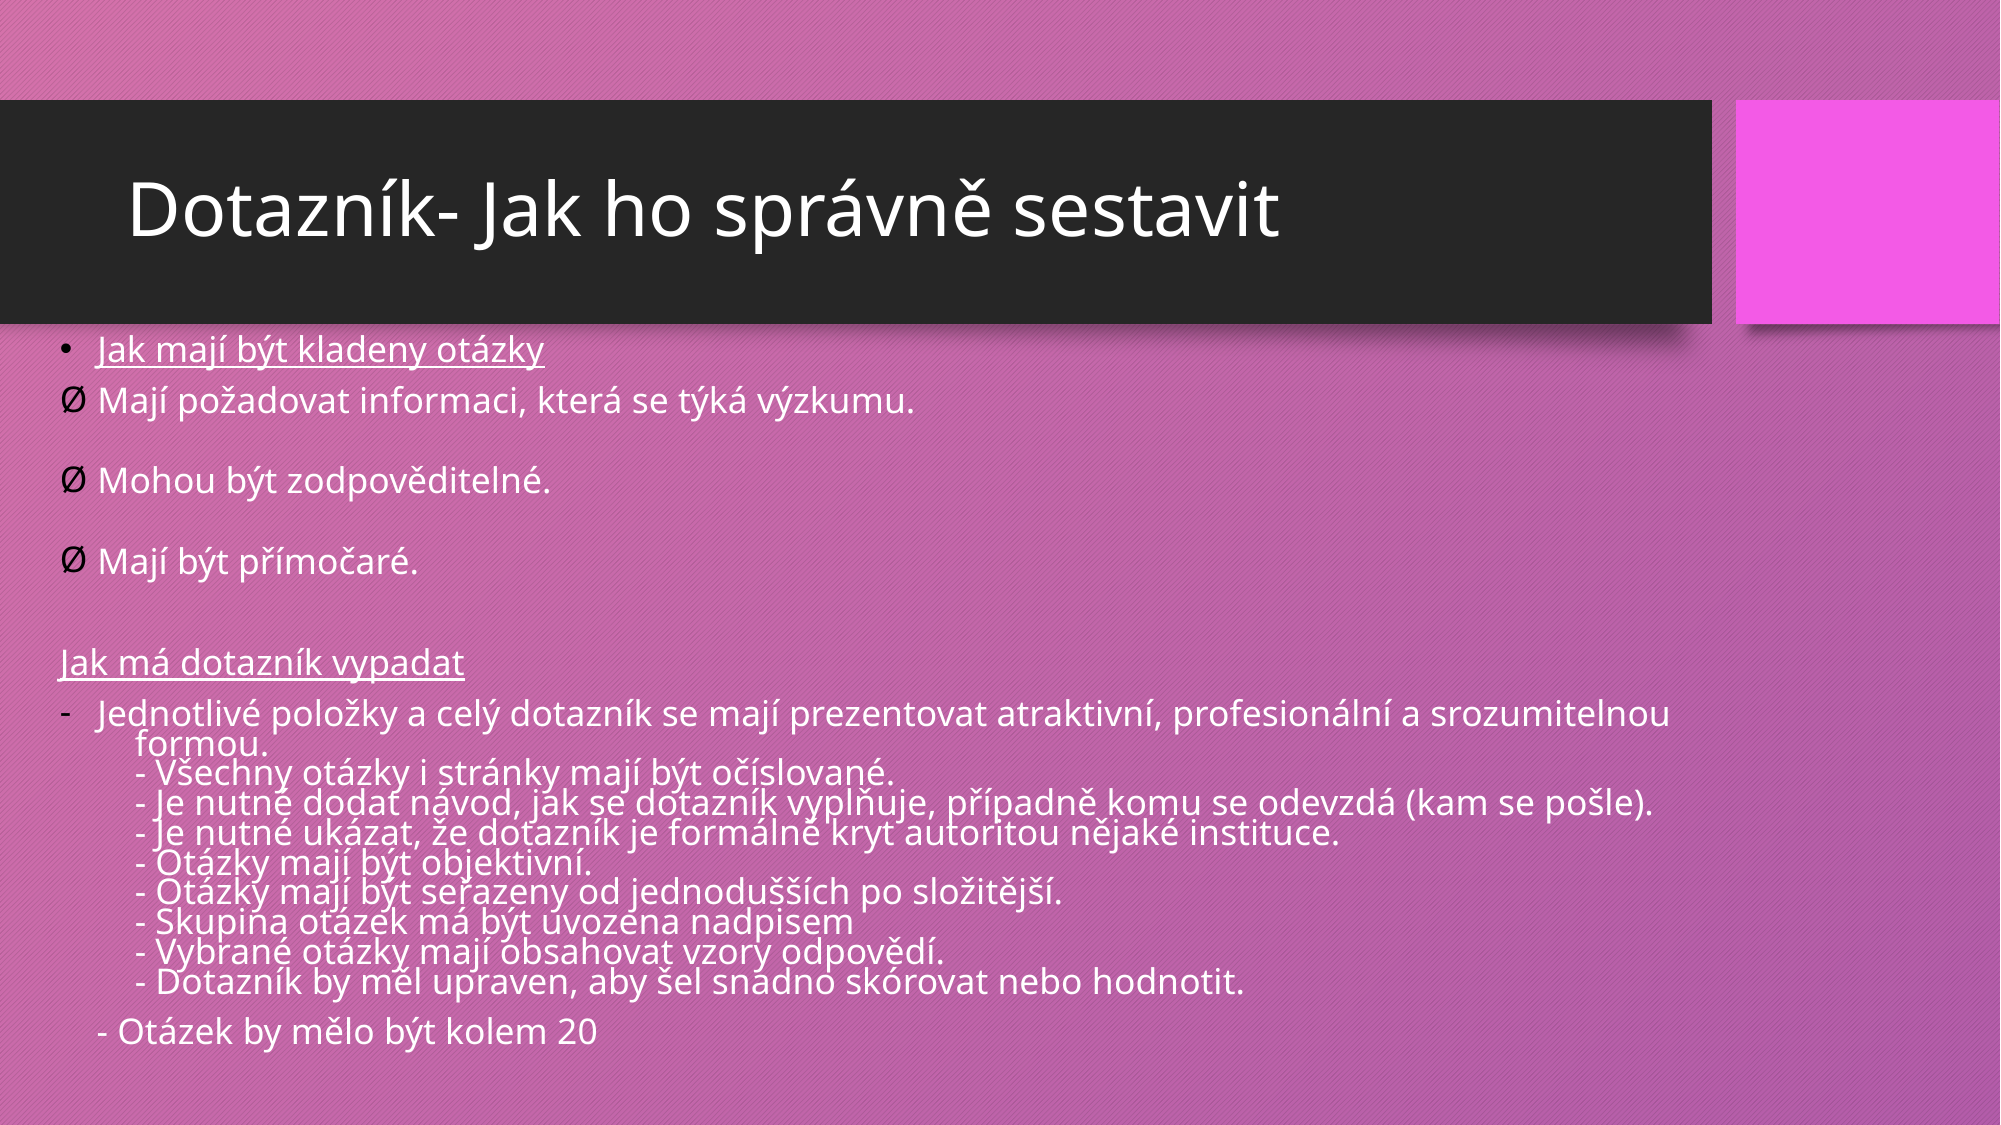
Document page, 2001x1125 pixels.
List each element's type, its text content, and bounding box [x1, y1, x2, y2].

title Dotazník- Jak ho správně sestavit [111, 123, 1689, 301]
list Jak mají být kladeny otázky Mají požadovat informaci, která se týká výzkumu. Mohou být zodpověditelné. Mají být přímočaré. Jak má dotazník vypadat Jednotlivé položky a celý dotazník se mají prezentovat atraktivní, profesionální a srozumitelnou formou. - Všechny otázky i stránky mají být očíslované. - Je nutné dodat návod, jak se dotazník vyplňuje, případně komu se odevzdá (kam se pošle). - Je nutné ukázat, že dotazník je formálně kryt autoritou nějaké instituce. - Otázky mají být objektivní. - Otázky mají být seřazeny od jednodušších po složitější. - Skupina otázek má být uvozena nadpisem - Vybrané otázky mají obsahovat vzory odpovědí. - Dotazník by měl upraven, aby šel snadno skórovat nebo hodnotit. - Otázek by mělo být kolem 20 [44, 331, 1689, 1097]
